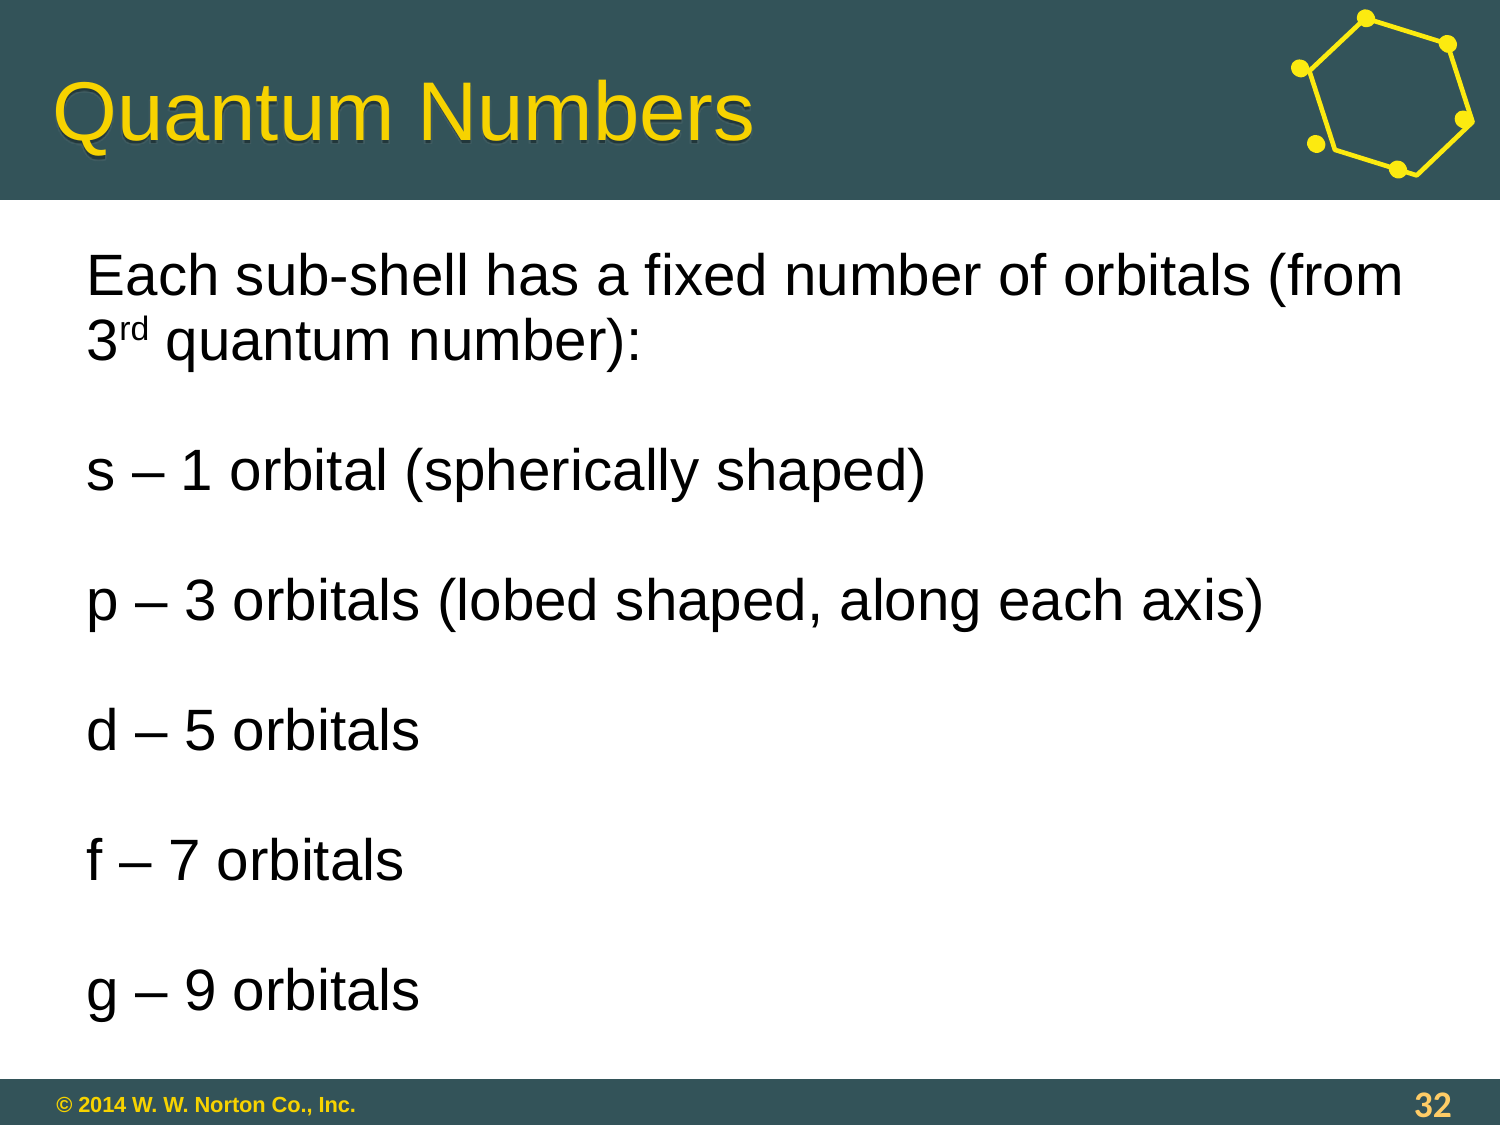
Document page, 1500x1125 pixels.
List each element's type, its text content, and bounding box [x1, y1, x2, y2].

text_box Each sub-shell has a fixed number of orbitals (from 3rd quantum number): s – 1 orbital (spherically shaped) p – 3 orbitals (lobed shaped, along each axis) d – 5 orbitals f – 7 orbitals g – 9 orbitals [86, 200, 1411, 1066]
slide_number <number> [1398, 1076, 1468, 1125]
title Quantum Numbers [37, 19, 1118, 195]
